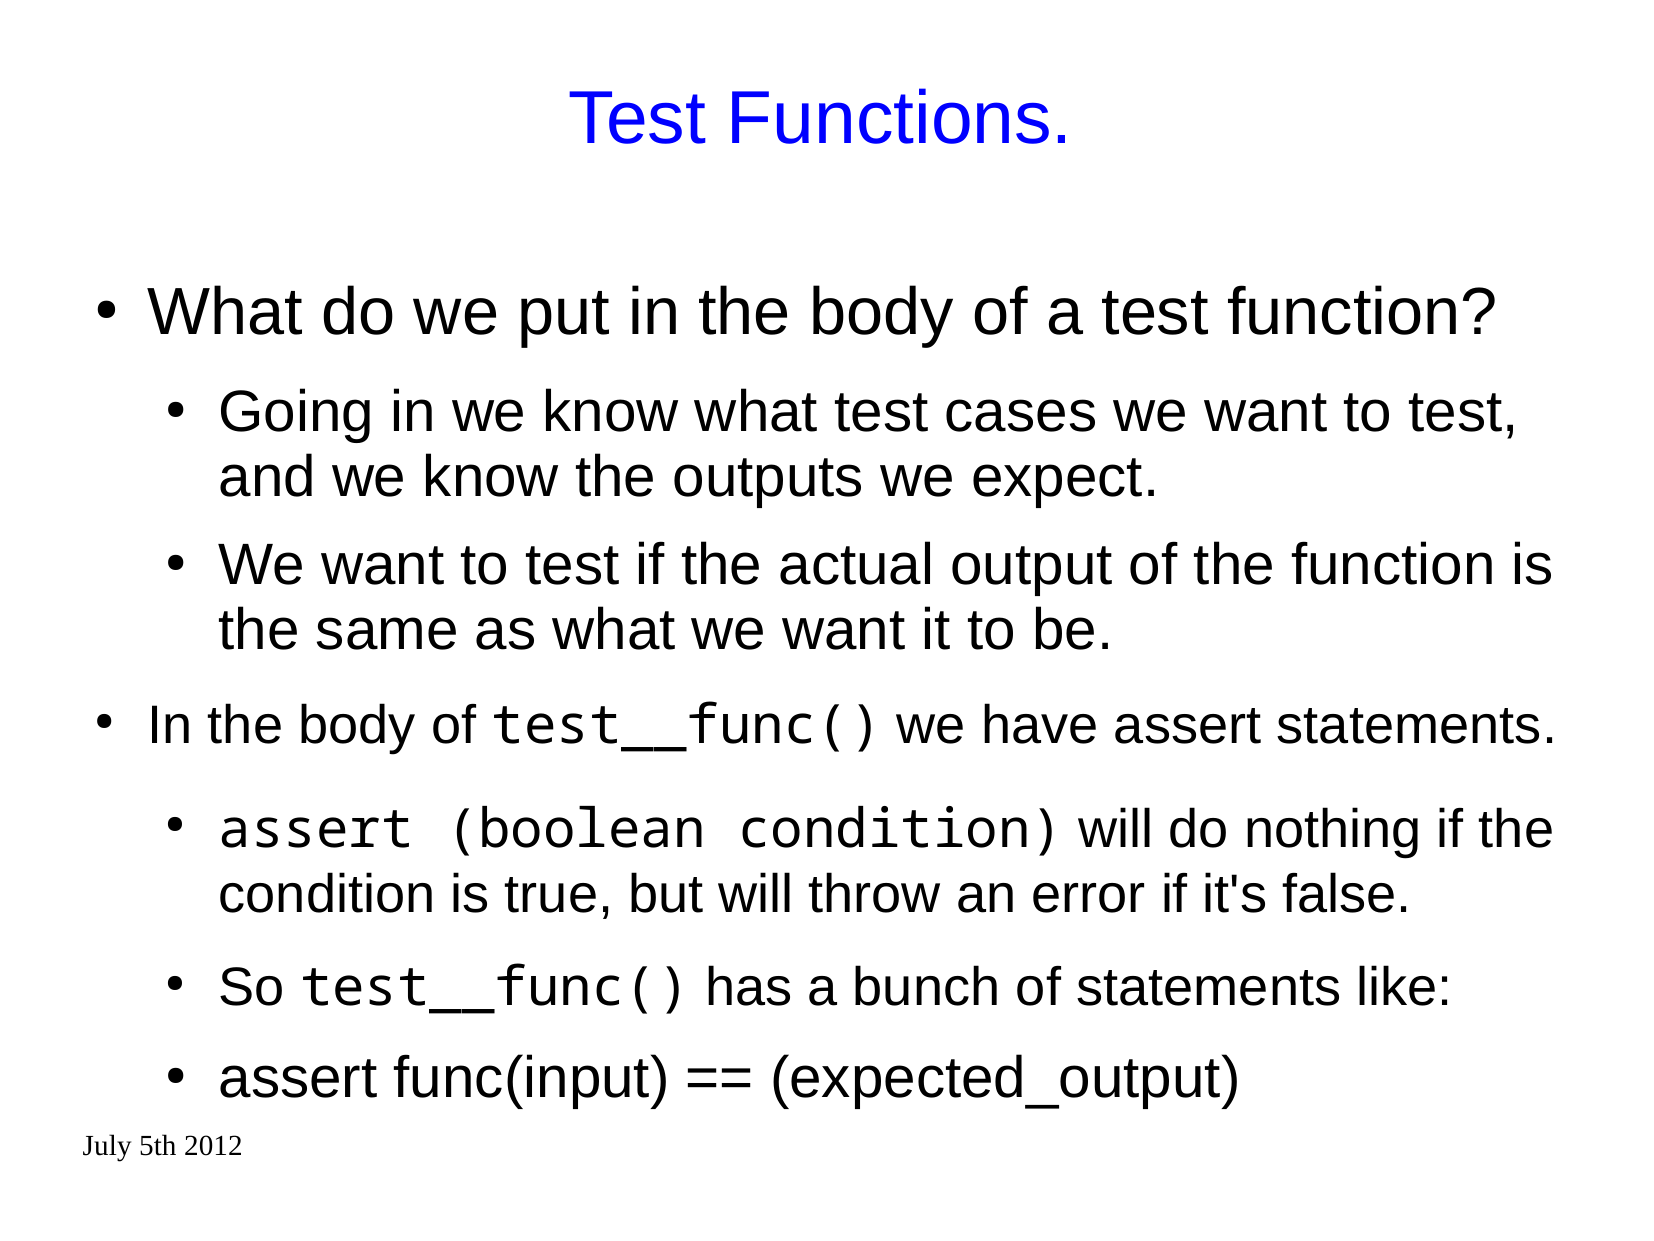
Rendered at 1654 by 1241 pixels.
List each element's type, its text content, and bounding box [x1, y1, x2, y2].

title Test Functions. [76, 58, 1565, 178]
list What do we put in the body of a test function? Going in we know what test cases we want to test, and we know the outputs we expect. We want to test if the actual output of the function is the same as what we want it to be. In the body of test__func() we have assert statements. assert (boolean condition) will do nothing if the condition is true, but will throw an error if it's false. So test__func() has a bunch of statements like: assert func(input) == (expected_output) [76, 274, 1565, 1093]
